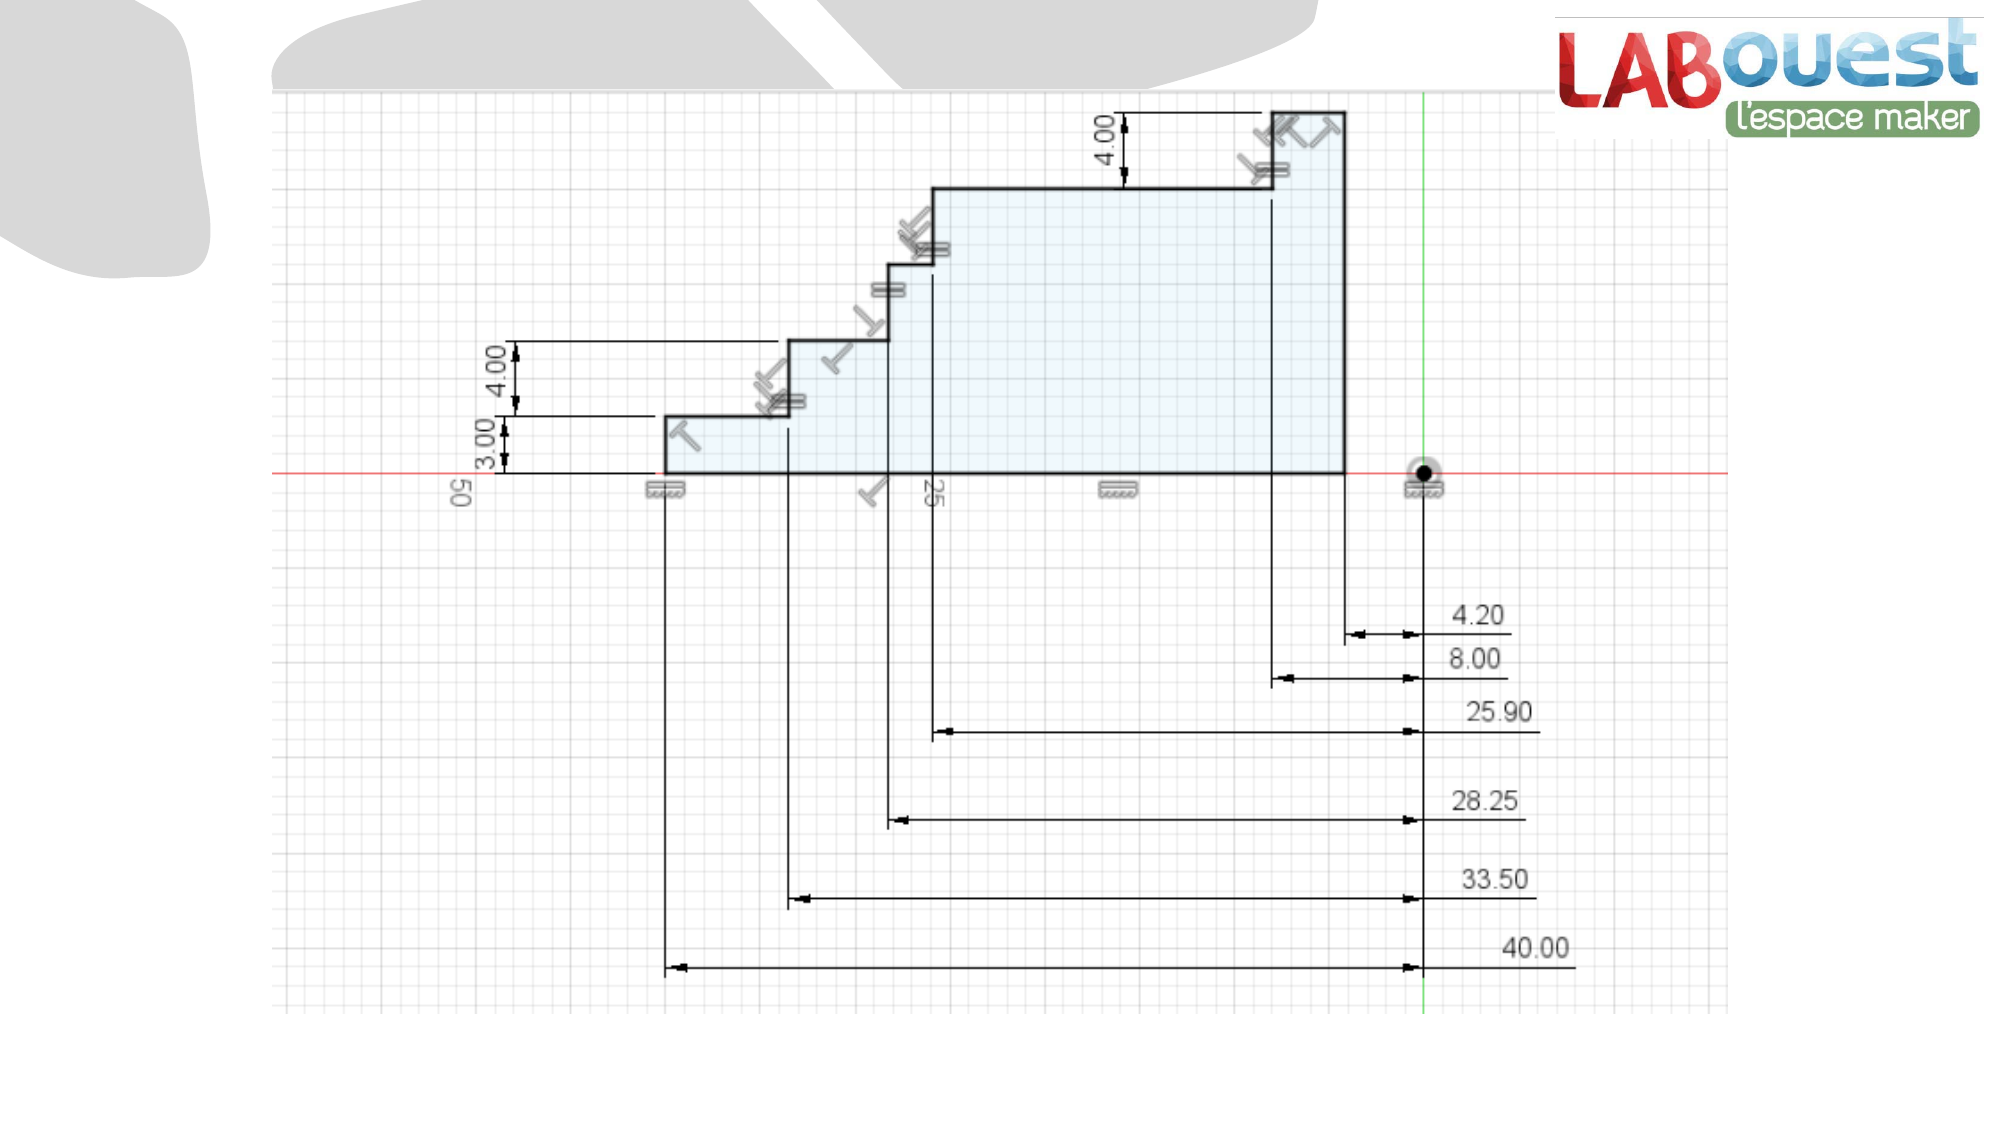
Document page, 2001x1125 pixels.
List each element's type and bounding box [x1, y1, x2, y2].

picture [272, 0, 1984, 1014]
